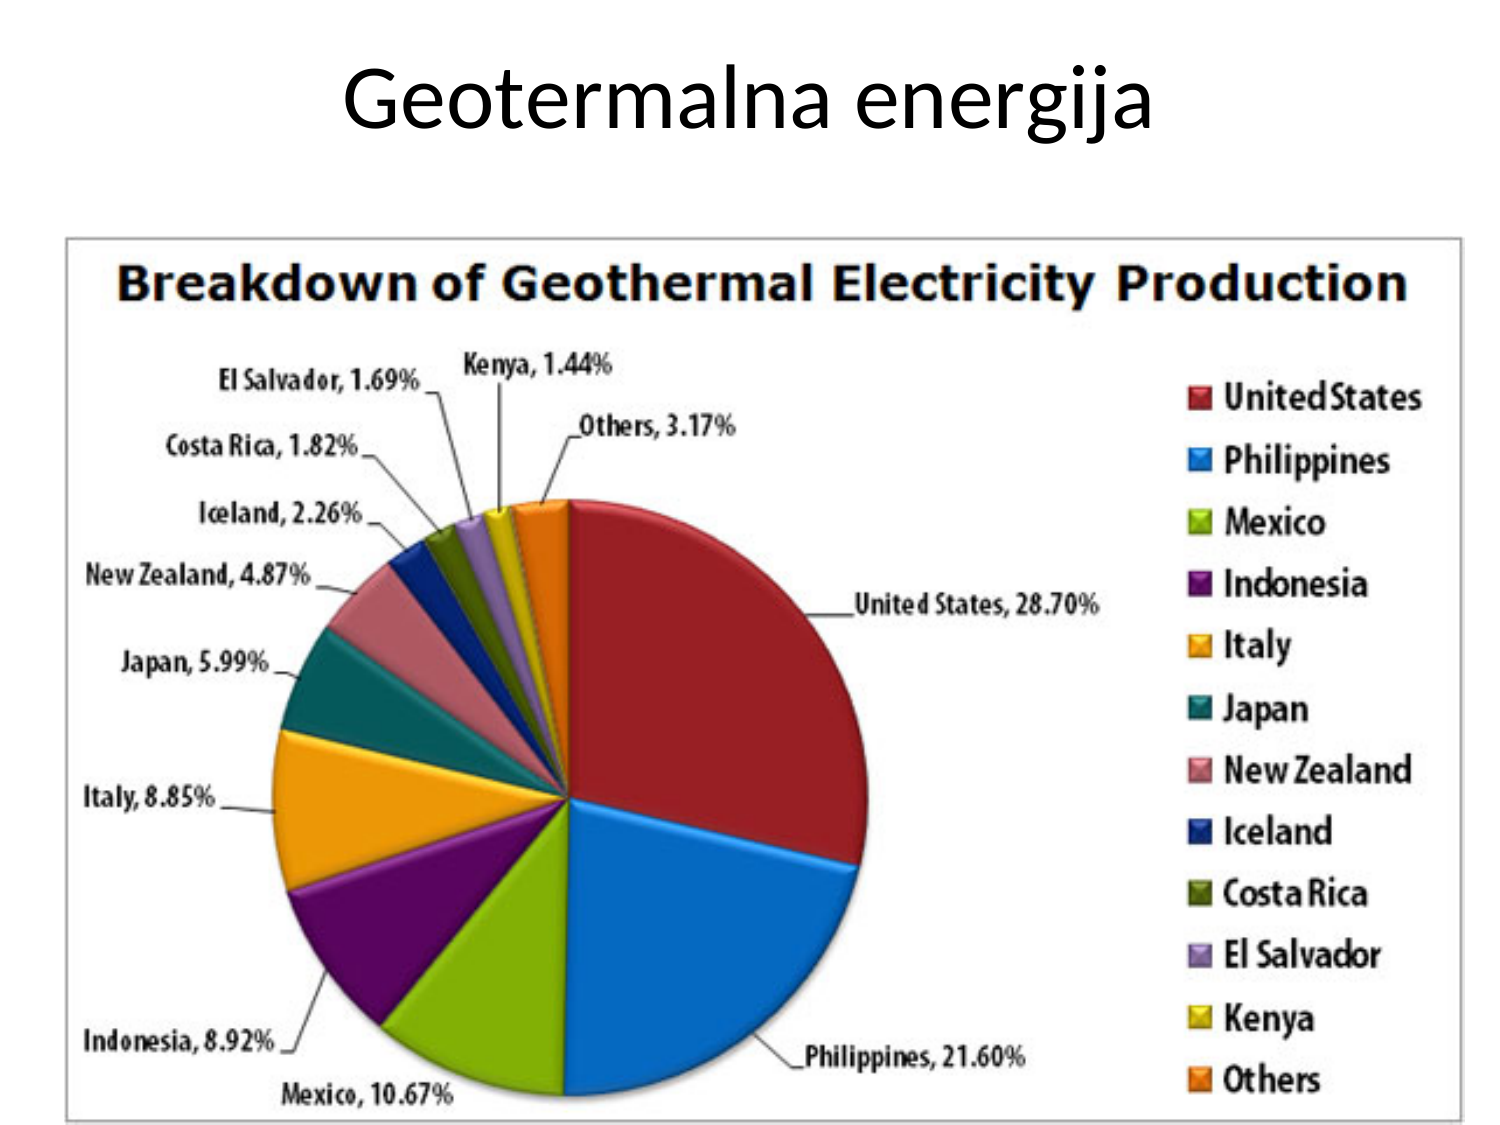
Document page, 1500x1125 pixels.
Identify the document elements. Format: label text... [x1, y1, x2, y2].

text_box Geotermalna energija [0, 0, 1500, 185]
picture [64, 236, 1465, 1125]
